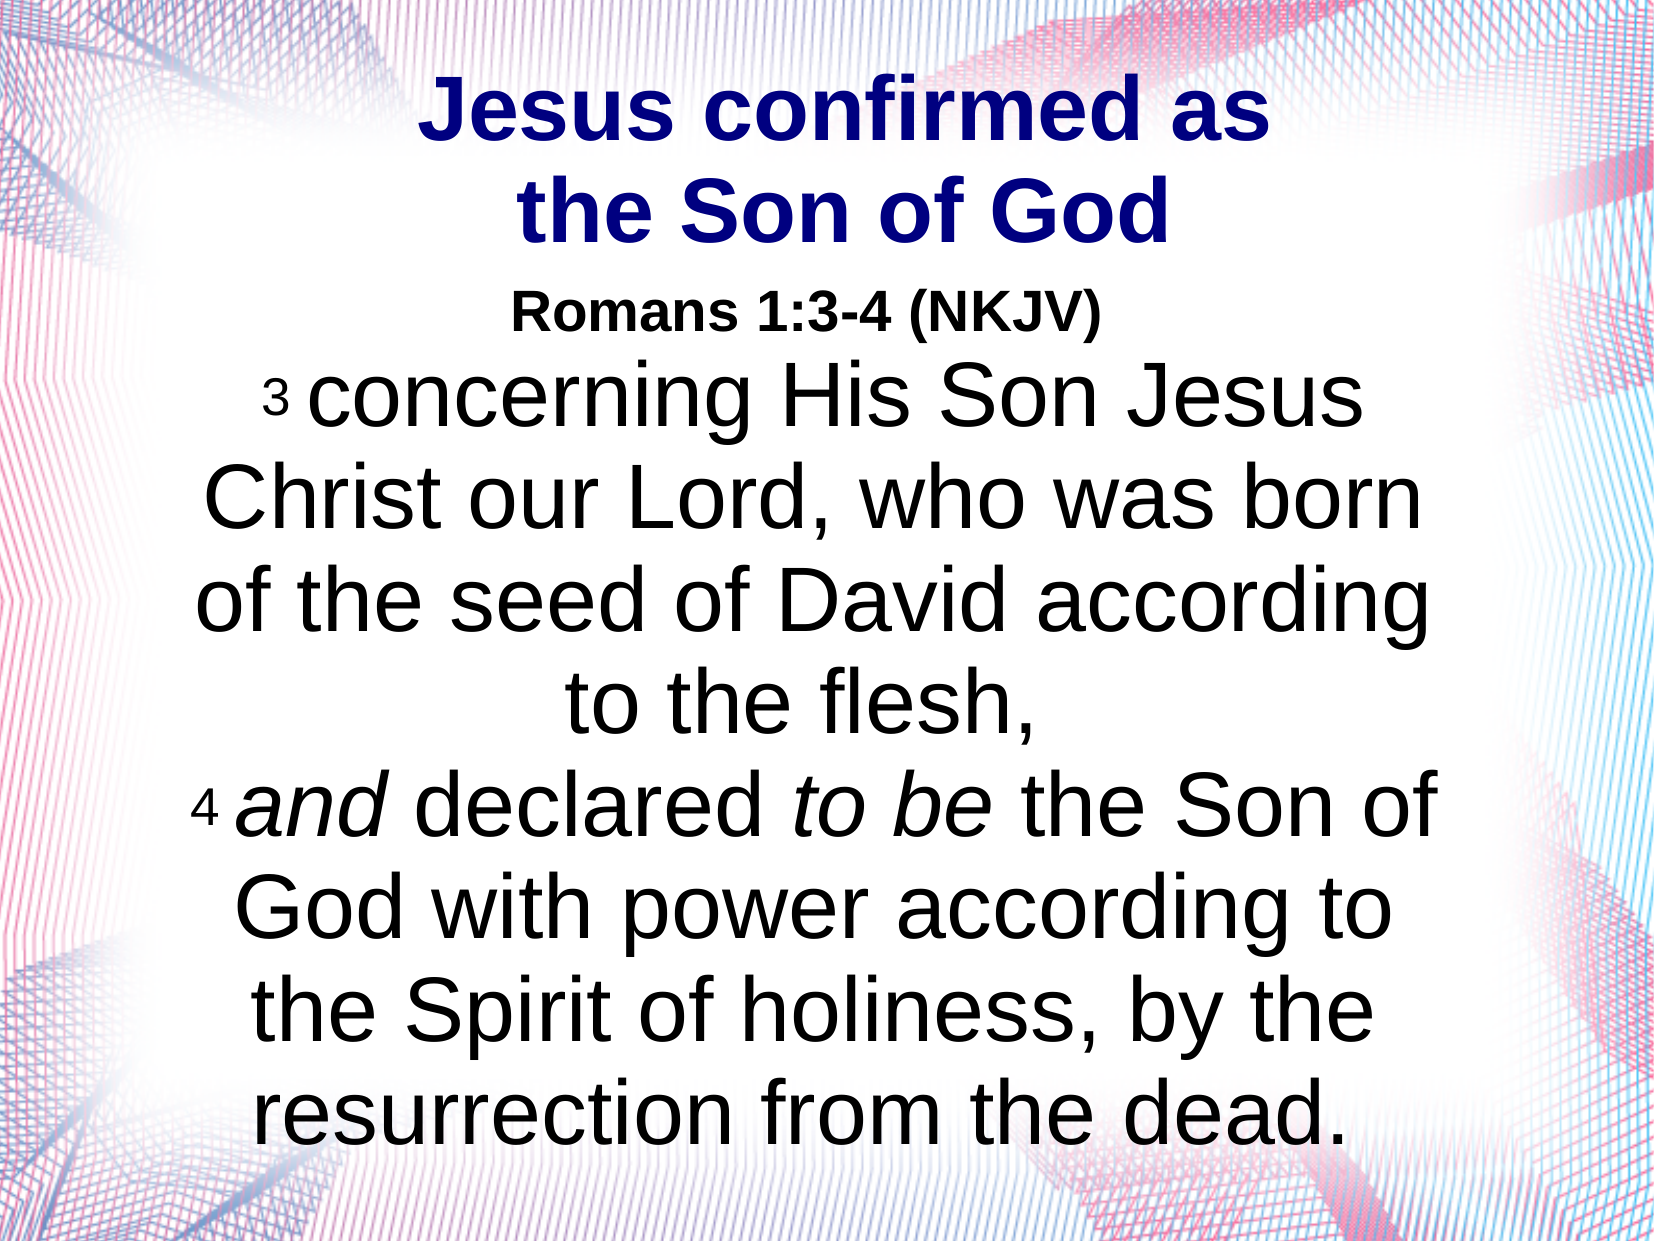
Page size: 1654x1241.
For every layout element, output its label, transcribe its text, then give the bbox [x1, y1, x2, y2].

title Jesus confirmed as the Son of God [340, 57, 1351, 263]
picture [0, 0, 1654, 1241]
subtitle Romans 1:3-4 (NKJV) 3 concerning His Son Jesus Christ our Lord, who was born of the seed of David according to the flesh, 4 and declared to be the Son of God with power according to the Spirit of holiness, by the resurrection from the dead. [176, 277, 1453, 1165]
